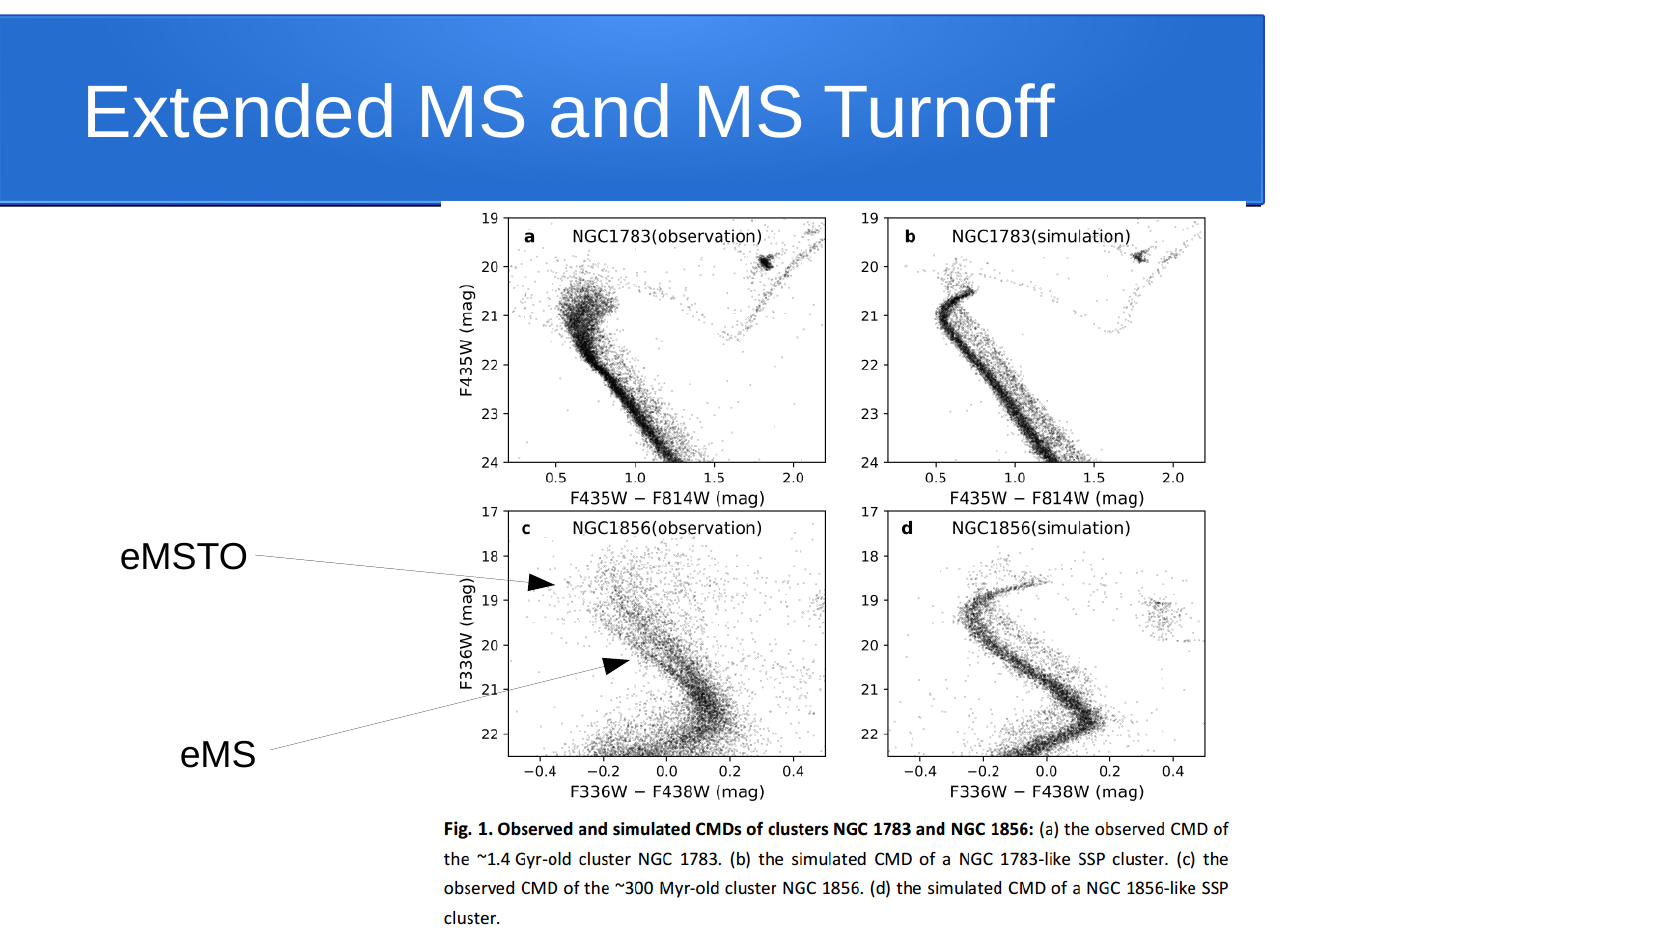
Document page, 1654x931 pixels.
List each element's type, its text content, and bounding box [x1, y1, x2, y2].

text_box eMS [165, 726, 286, 826]
title Extended MS and MS Turnoff [82, 35, 1235, 189]
text_box eMSTO [105, 528, 264, 586]
picture [441, 201, 1246, 931]
